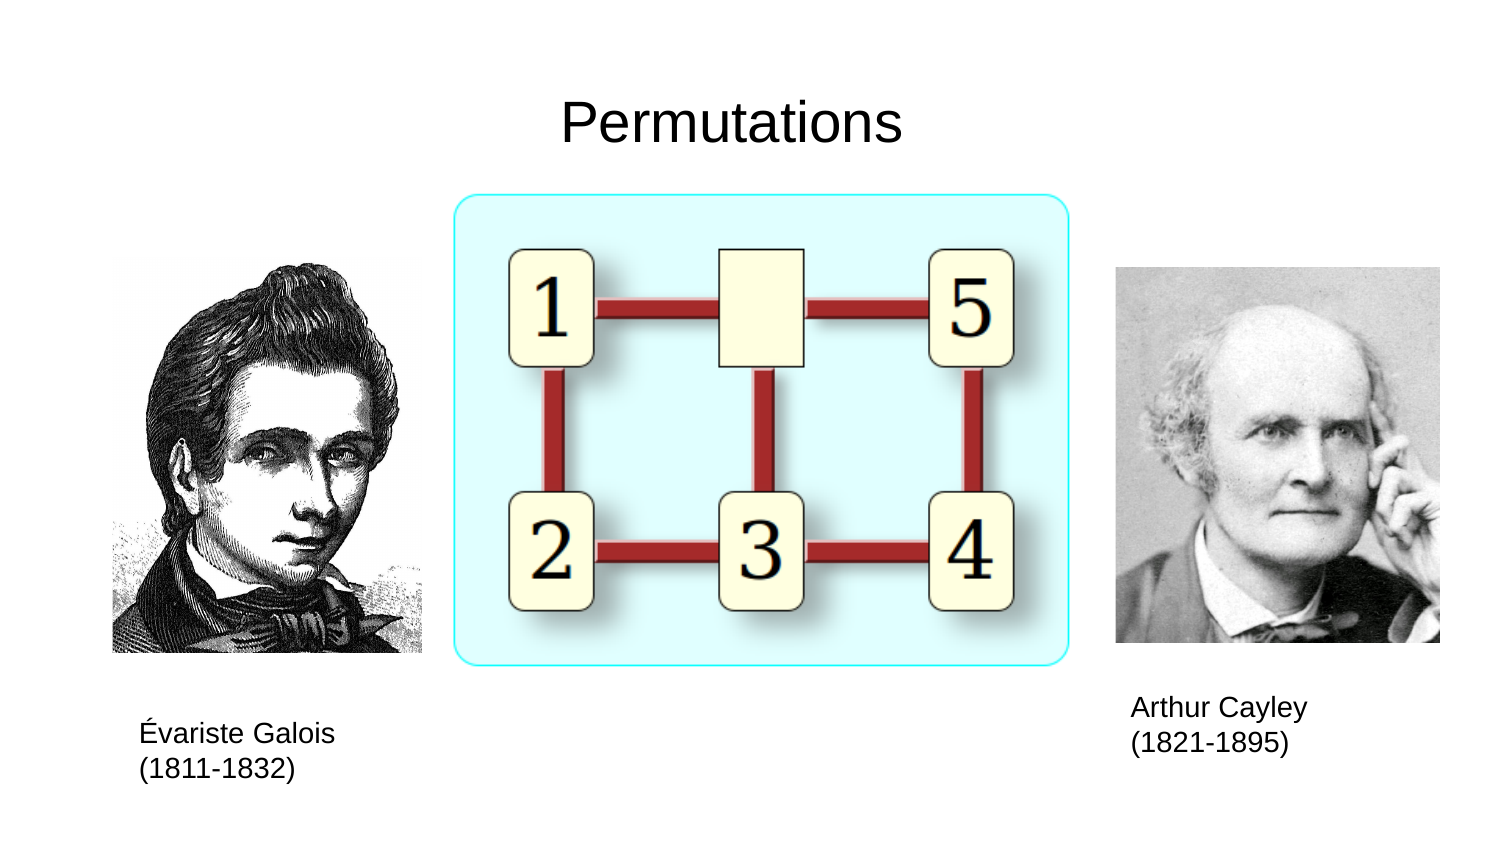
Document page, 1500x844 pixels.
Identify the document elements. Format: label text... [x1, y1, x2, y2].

text_box Évariste Galois (1811-1832) [123, 699, 413, 810]
title Permutations [544, 69, 956, 164]
picture [446, 188, 1079, 679]
text_box Arthur Cayley (1821-1895) [1115, 673, 1405, 785]
picture [112, 257, 422, 653]
picture [1115, 267, 1440, 643]
